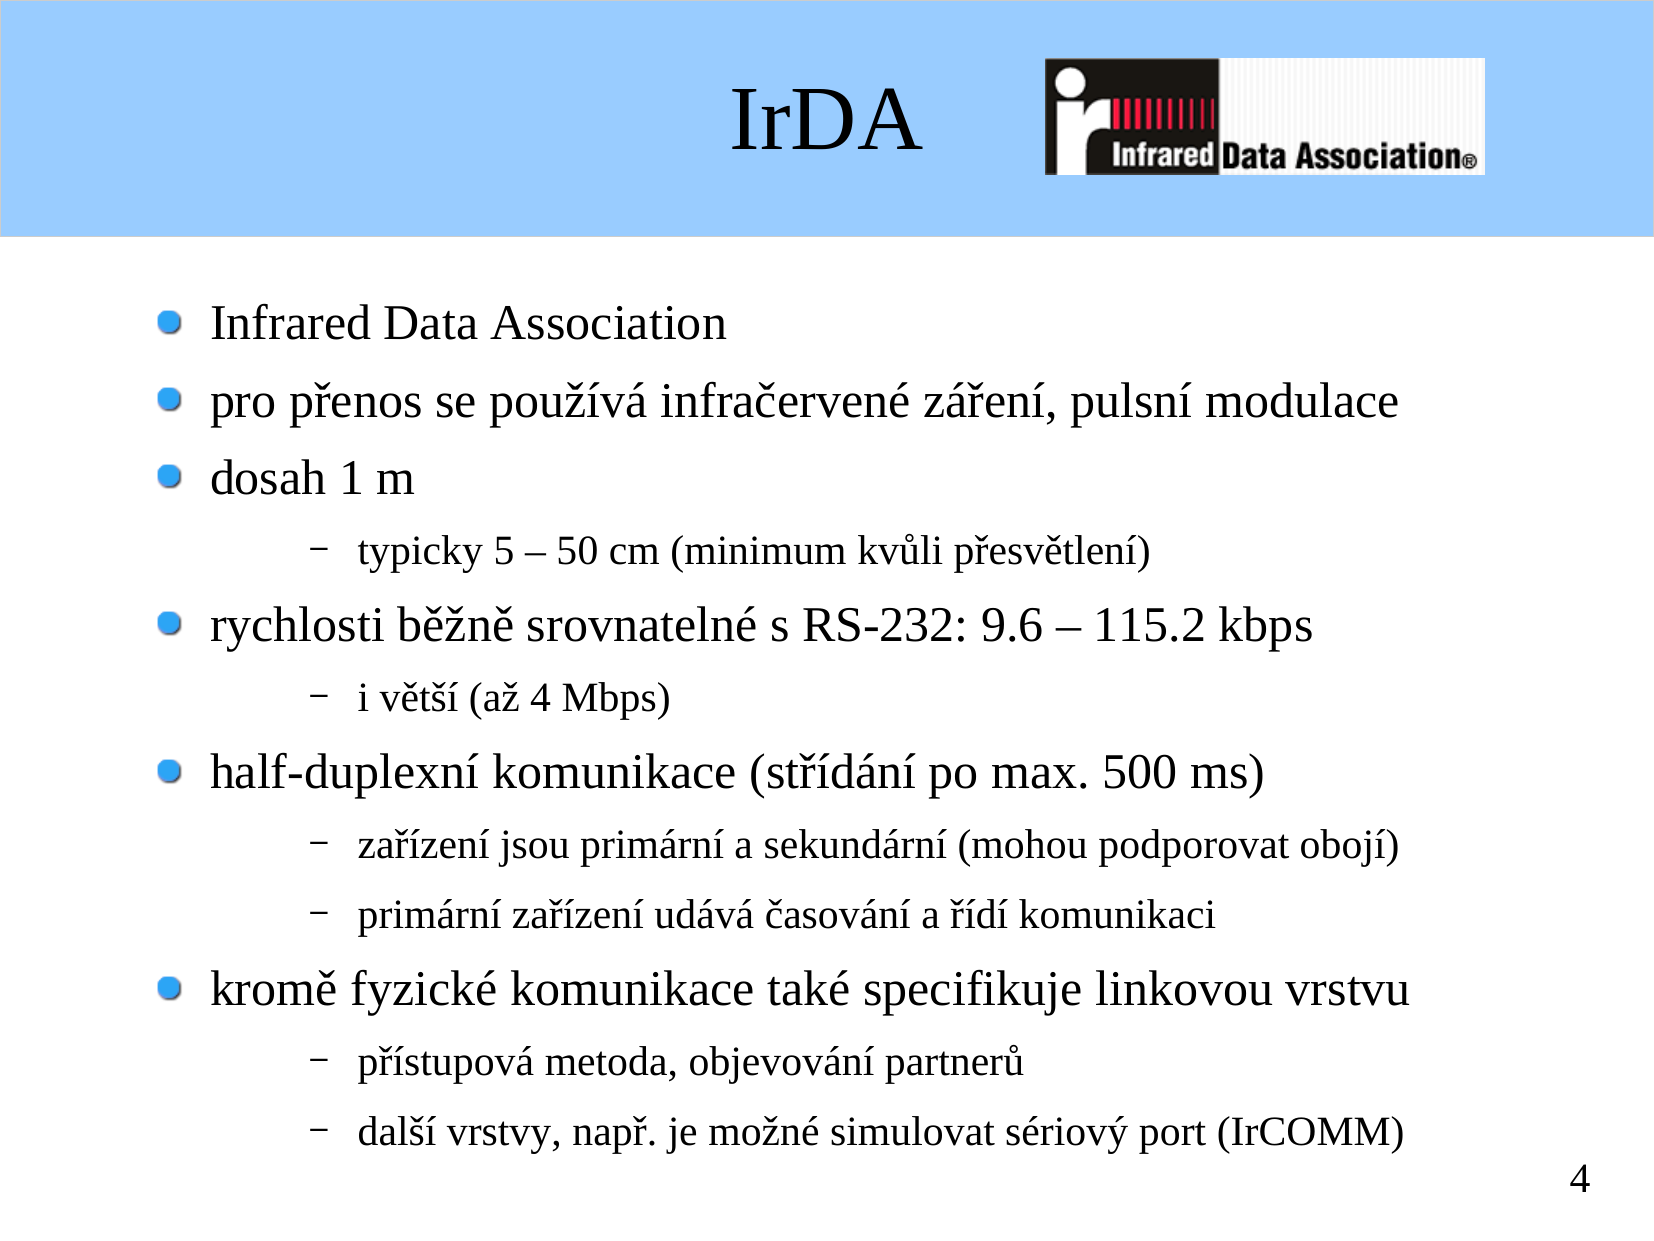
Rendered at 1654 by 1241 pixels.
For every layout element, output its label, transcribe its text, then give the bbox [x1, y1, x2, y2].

list Infrared Data Association pro přenos se používá infračervené záření, pulsní modulace dosah 1 m typicky 5 – 50 cm (minimum kvůli přesvětlení) rychlosti běžně srovnatelné s RS-232: 9.6 – 115.2 kbps i větší (až 4 Mbps) half-duplexní komunikace (střídání po max. 500 ms) zařízení jsou primární a sekundární (mohou podporovat obojí) primární zařízení udává časování a řídí komunikaci kromě fyzické komunikace také specifikuje linkovou vrstvu přístupová metoda, objevování partnerů další vrstvy, např. je možné simulovat sériový port (IrCOMM) [121, 295, 1534, 1212]
picture [1045, 58, 1485, 175]
title IrDA [0, 0, 1654, 237]
